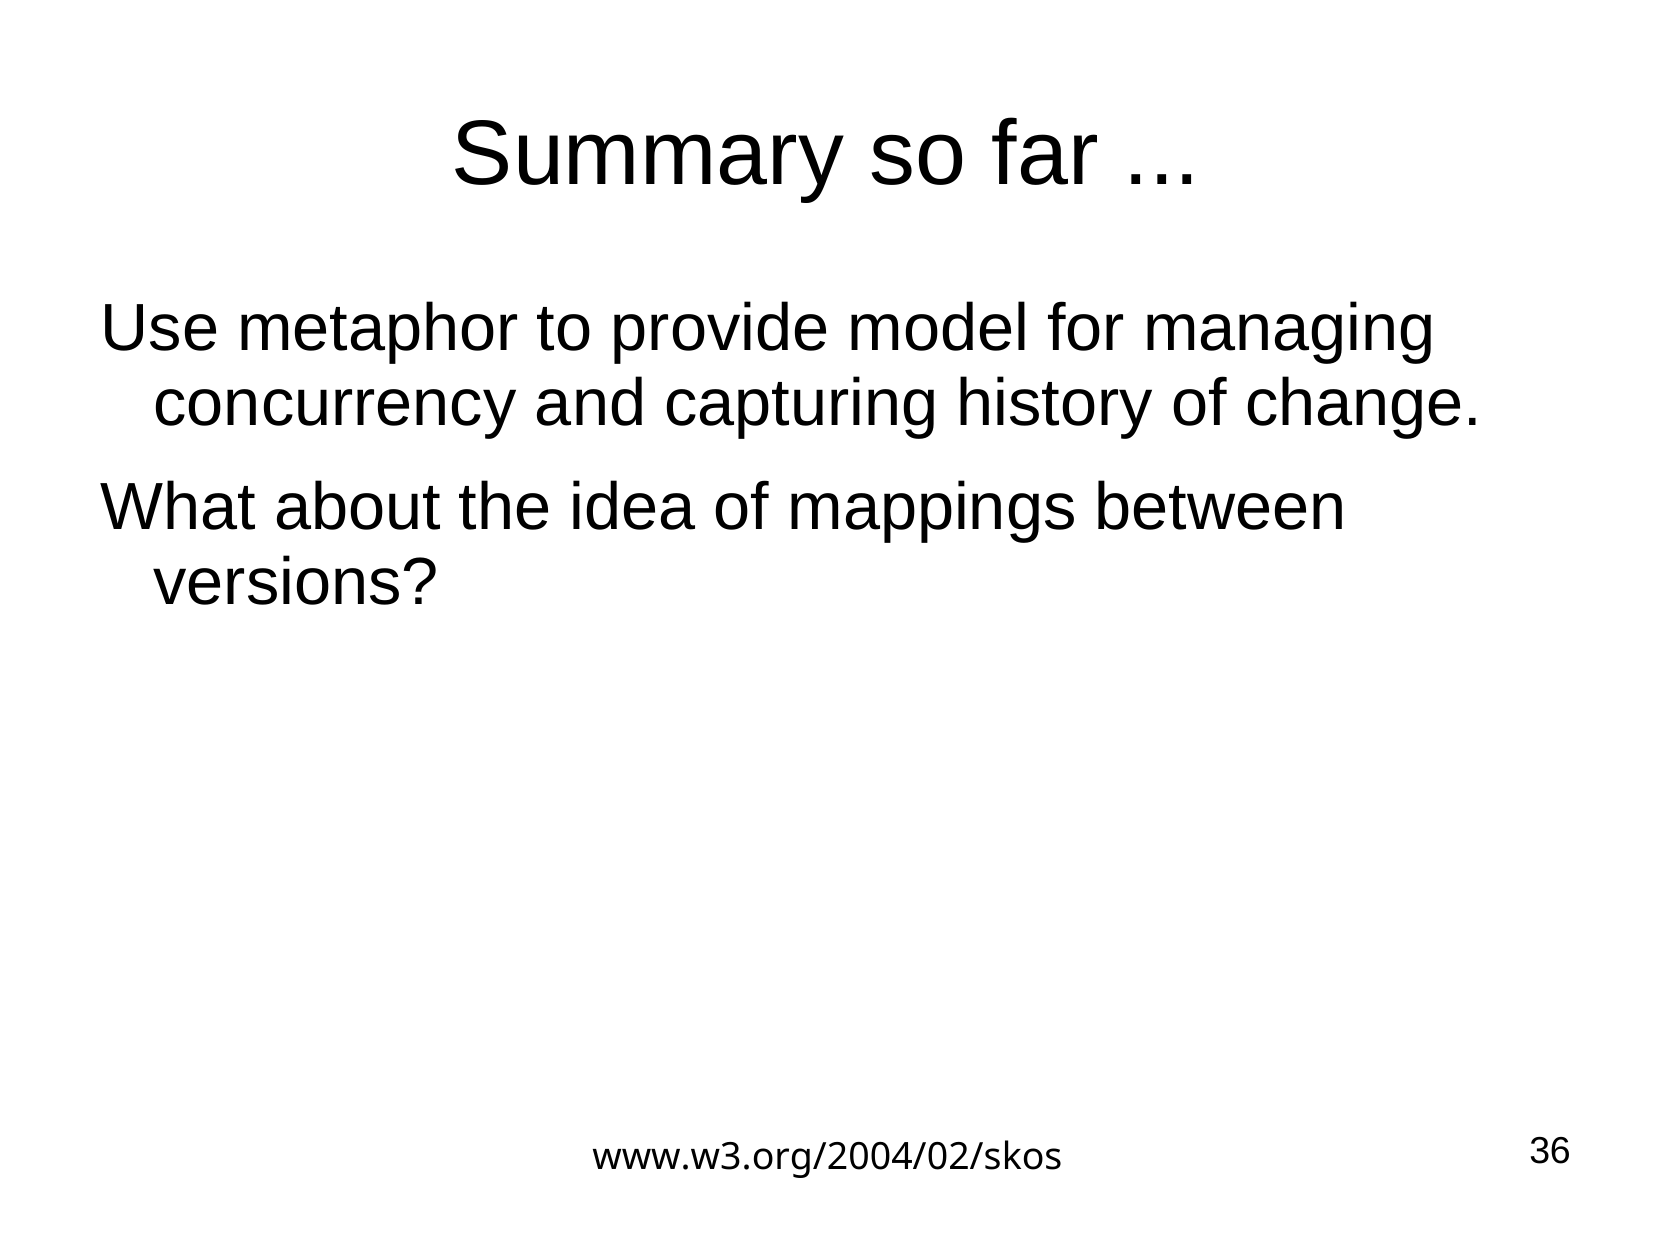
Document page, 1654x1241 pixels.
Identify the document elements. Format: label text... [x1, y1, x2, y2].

list Use metaphor to provide model for managing concurrency and capturing history of change. What about the idea of mappings between versions? [82, 290, 1571, 1109]
title Summary so far ... [82, 49, 1571, 257]
